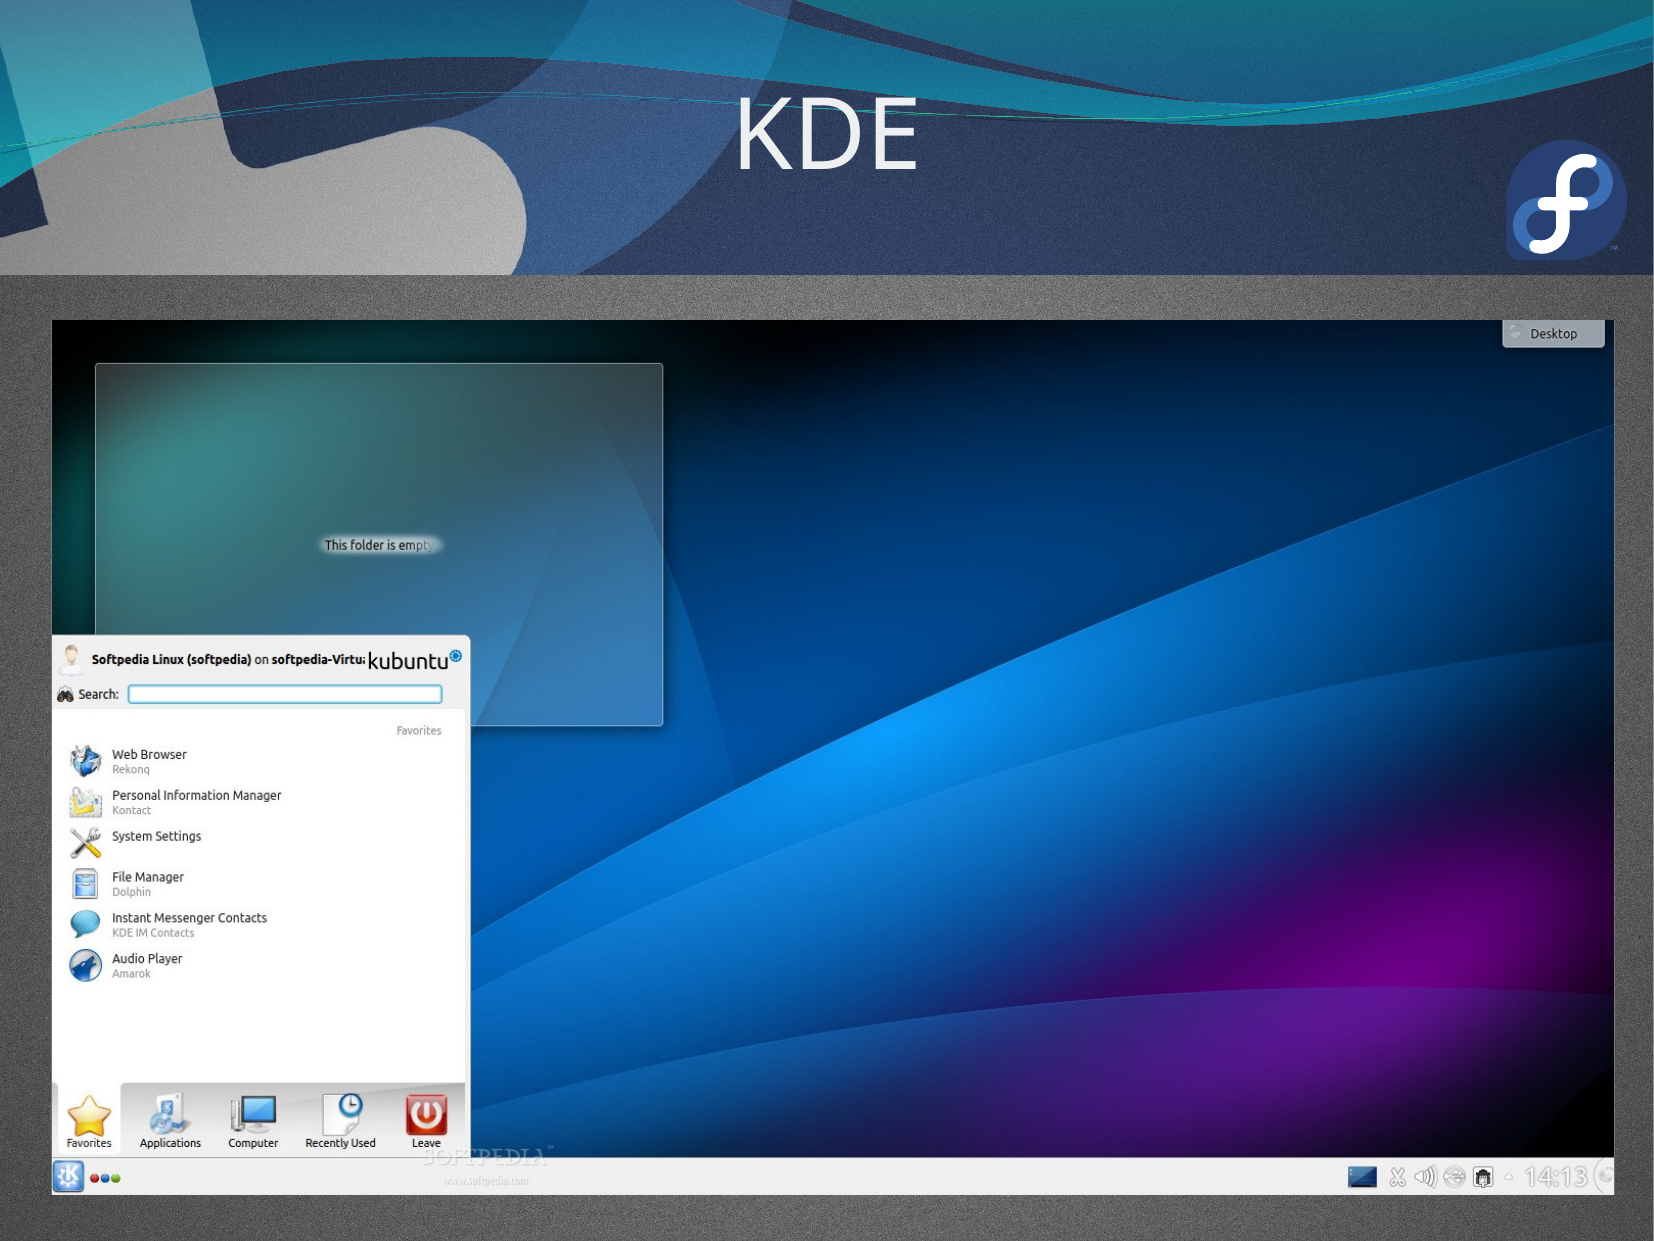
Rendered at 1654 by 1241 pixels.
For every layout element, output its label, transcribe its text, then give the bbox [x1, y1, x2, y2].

picture [0, 0, 1654, 1241]
text_box KDE [88, 29, 1565, 237]
